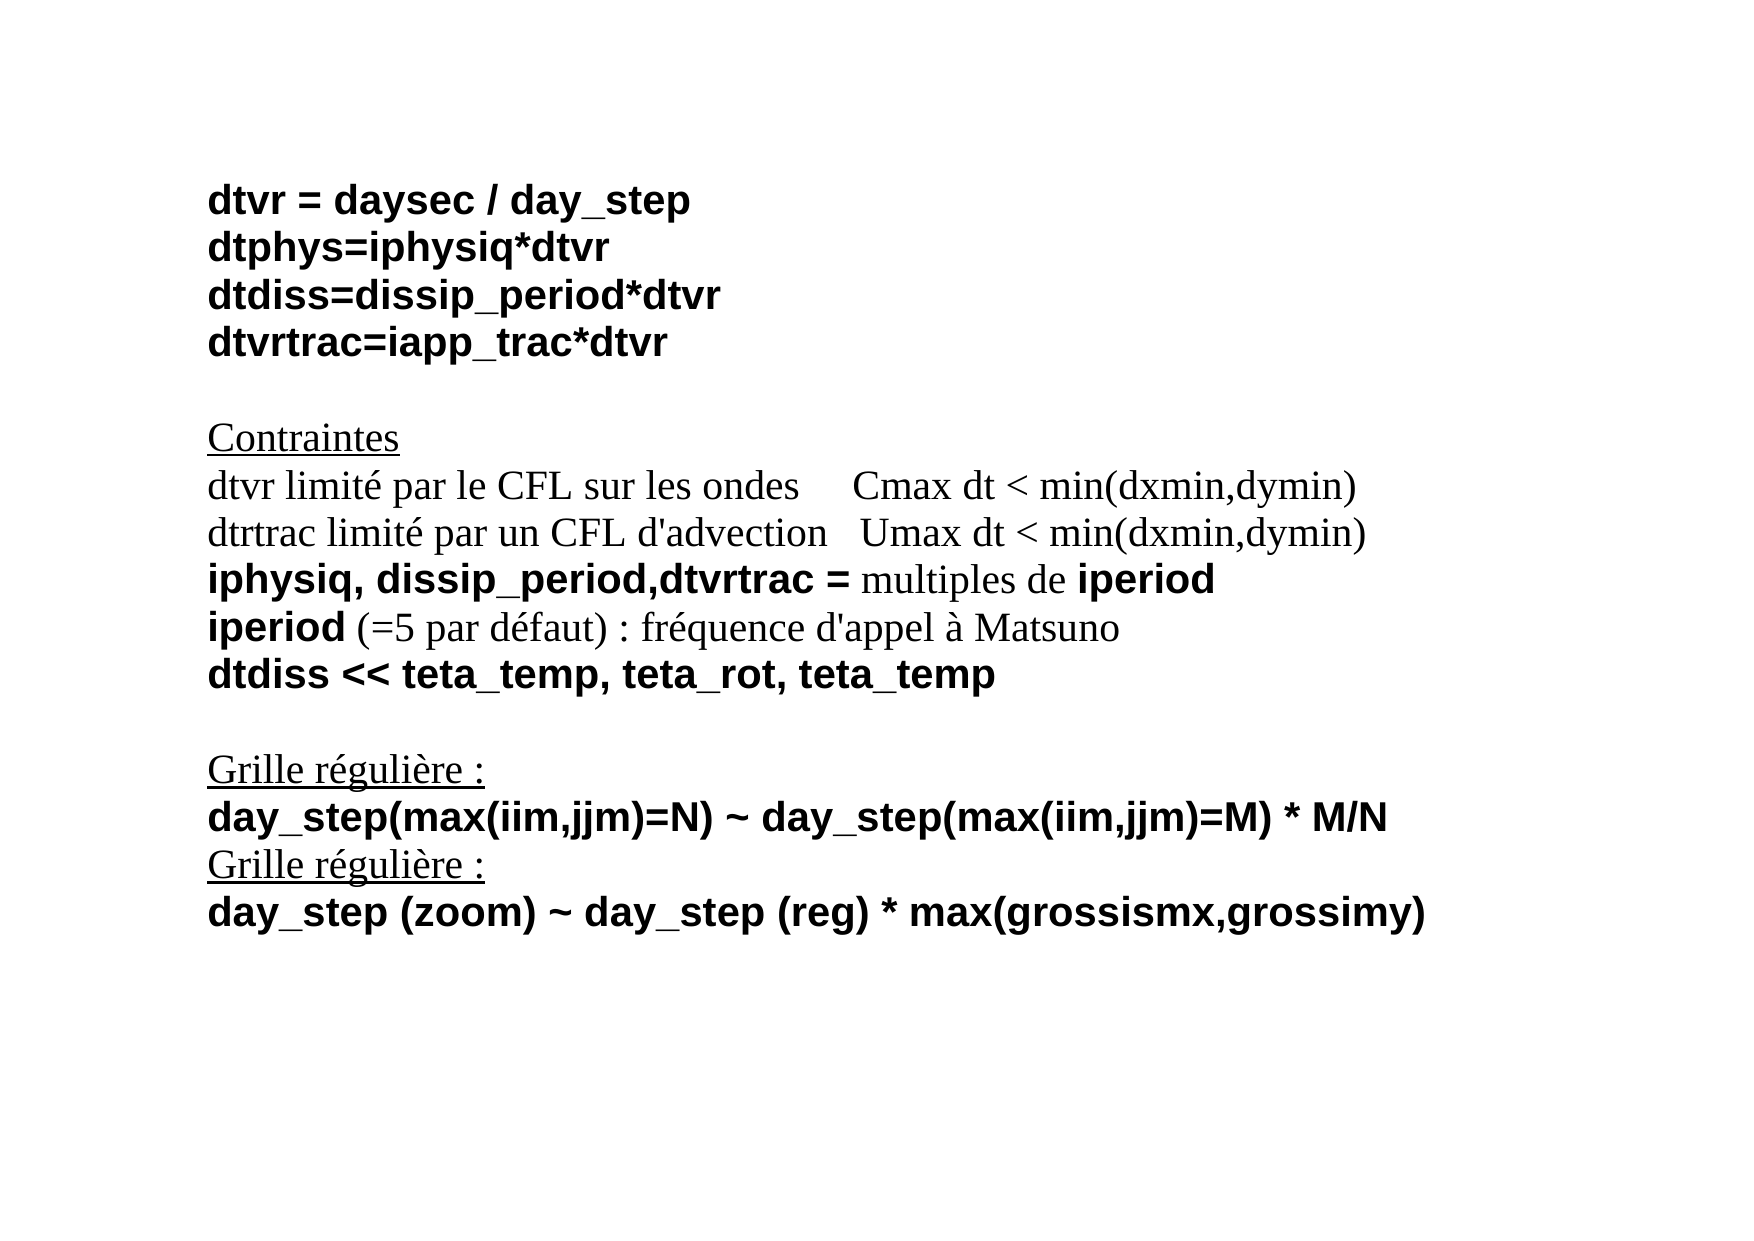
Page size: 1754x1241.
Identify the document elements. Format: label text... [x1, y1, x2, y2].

text_box dtvr = daysec / day_step dtphys=iphysiq*dtvr dtdiss=dissip_period*dtvr dtvrtrac=iapp_trac*dtvr Contraintes dtvr limité par le CFL sur les ondes Cmax dt < min(dxmin,dymin) dtrtrac limité par un CFL d'advection Umax dt < min(dxmin,dymin) iphysiq, dissip_period,dtvrtrac = multiples de iperiod iperiod (=5 par défaut) : fréquence d'appel à Matsuno dtdiss << teta_temp, teta_rot, teta_temp Grille régulière : day_step(max(iim,jjm)=N) ~ day_step(max(iim,jjm)=M) * M/N Grille régulière : day_step (zoom) ~ day_step (reg) * max(grossismx,grossimy) [192, 168, 1454, 944]
